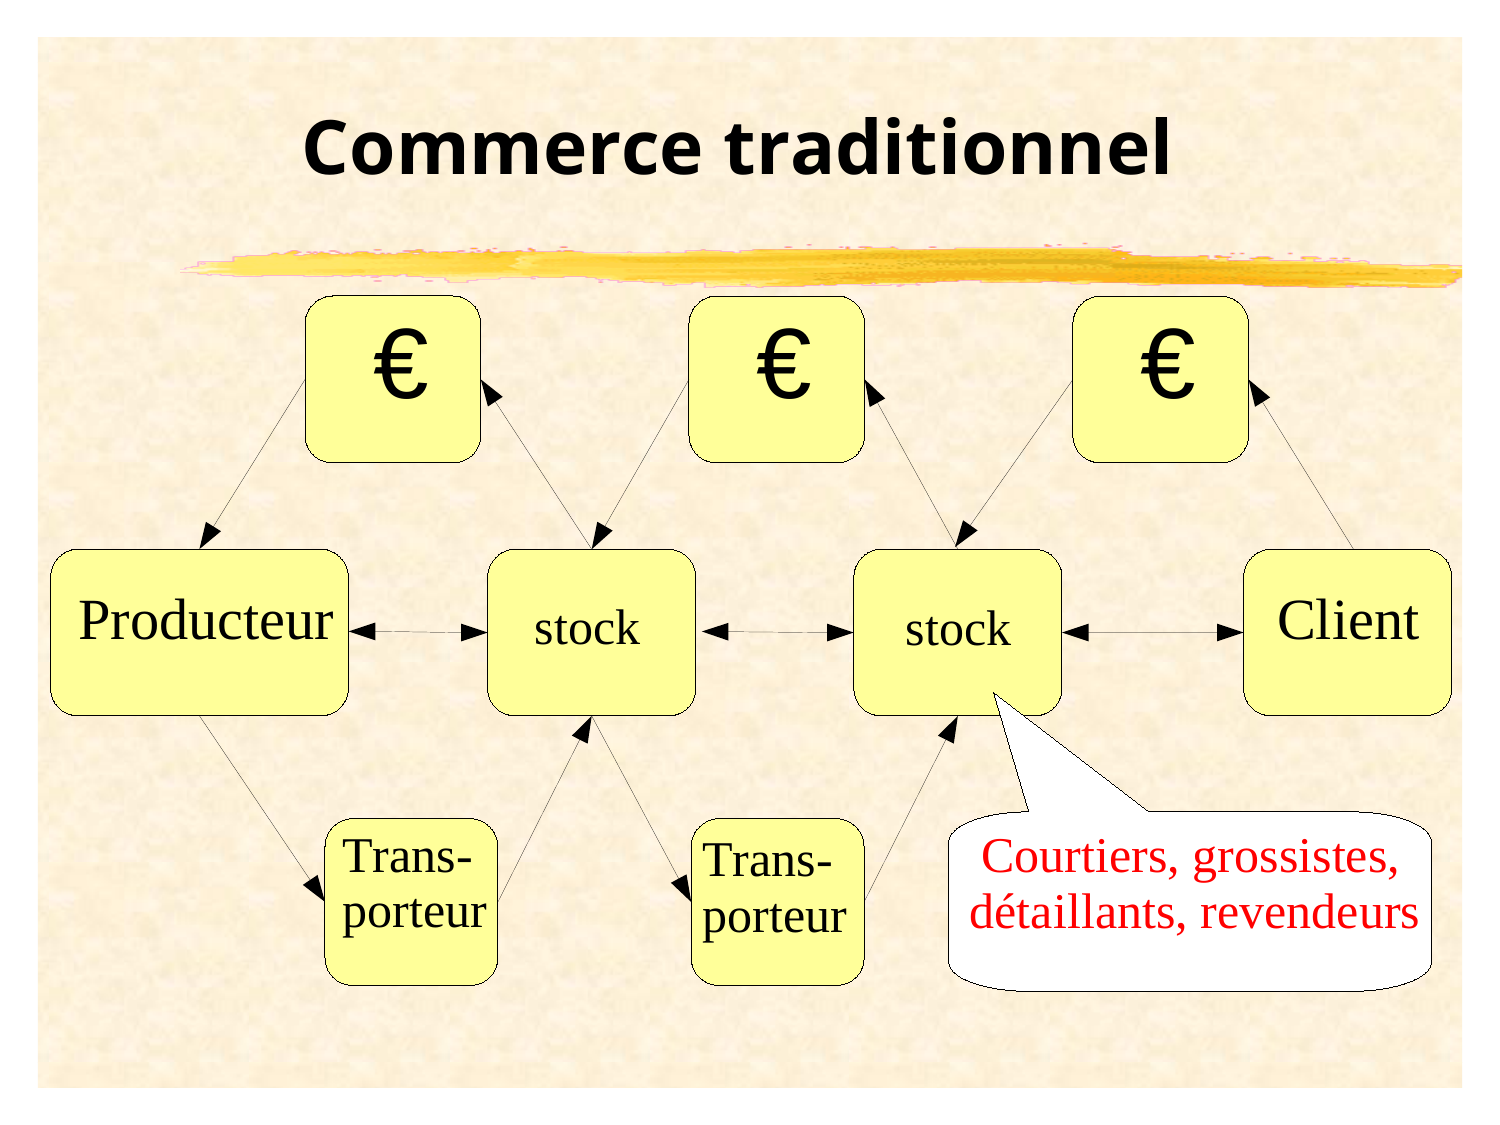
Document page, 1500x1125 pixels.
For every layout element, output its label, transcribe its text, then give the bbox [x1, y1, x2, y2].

title Commerce traditionnel [301, 39, 1322, 253]
text_box [305, 295, 481, 463]
text_box [691, 954, 865, 986]
text_box Trans- porteur [690, 832, 867, 954]
text_box stock [894, 600, 1035, 675]
text_box [695, 818, 861, 832]
text_box [1072, 296, 1249, 463]
picture [37, 37, 1463, 1088]
text_box [853, 549, 1432, 992]
text_box [1243, 549, 1452, 716]
text_box [487, 549, 696, 716]
text_box € [361, 307, 434, 432]
text_box [688, 296, 865, 463]
text_box Trans- porteur [330, 827, 497, 949]
text_box stock [523, 600, 669, 682]
text_box Courtiers, grossistes, détaillants, revendeurs [969, 828, 1423, 950]
text_box € [1129, 307, 1202, 432]
text_box [332, 818, 491, 827]
text_box € [745, 307, 818, 432]
text_box [324, 830, 498, 986]
text_box [50, 549, 349, 716]
text_box Producteur [66, 587, 349, 676]
text_box Client [1265, 587, 1428, 659]
